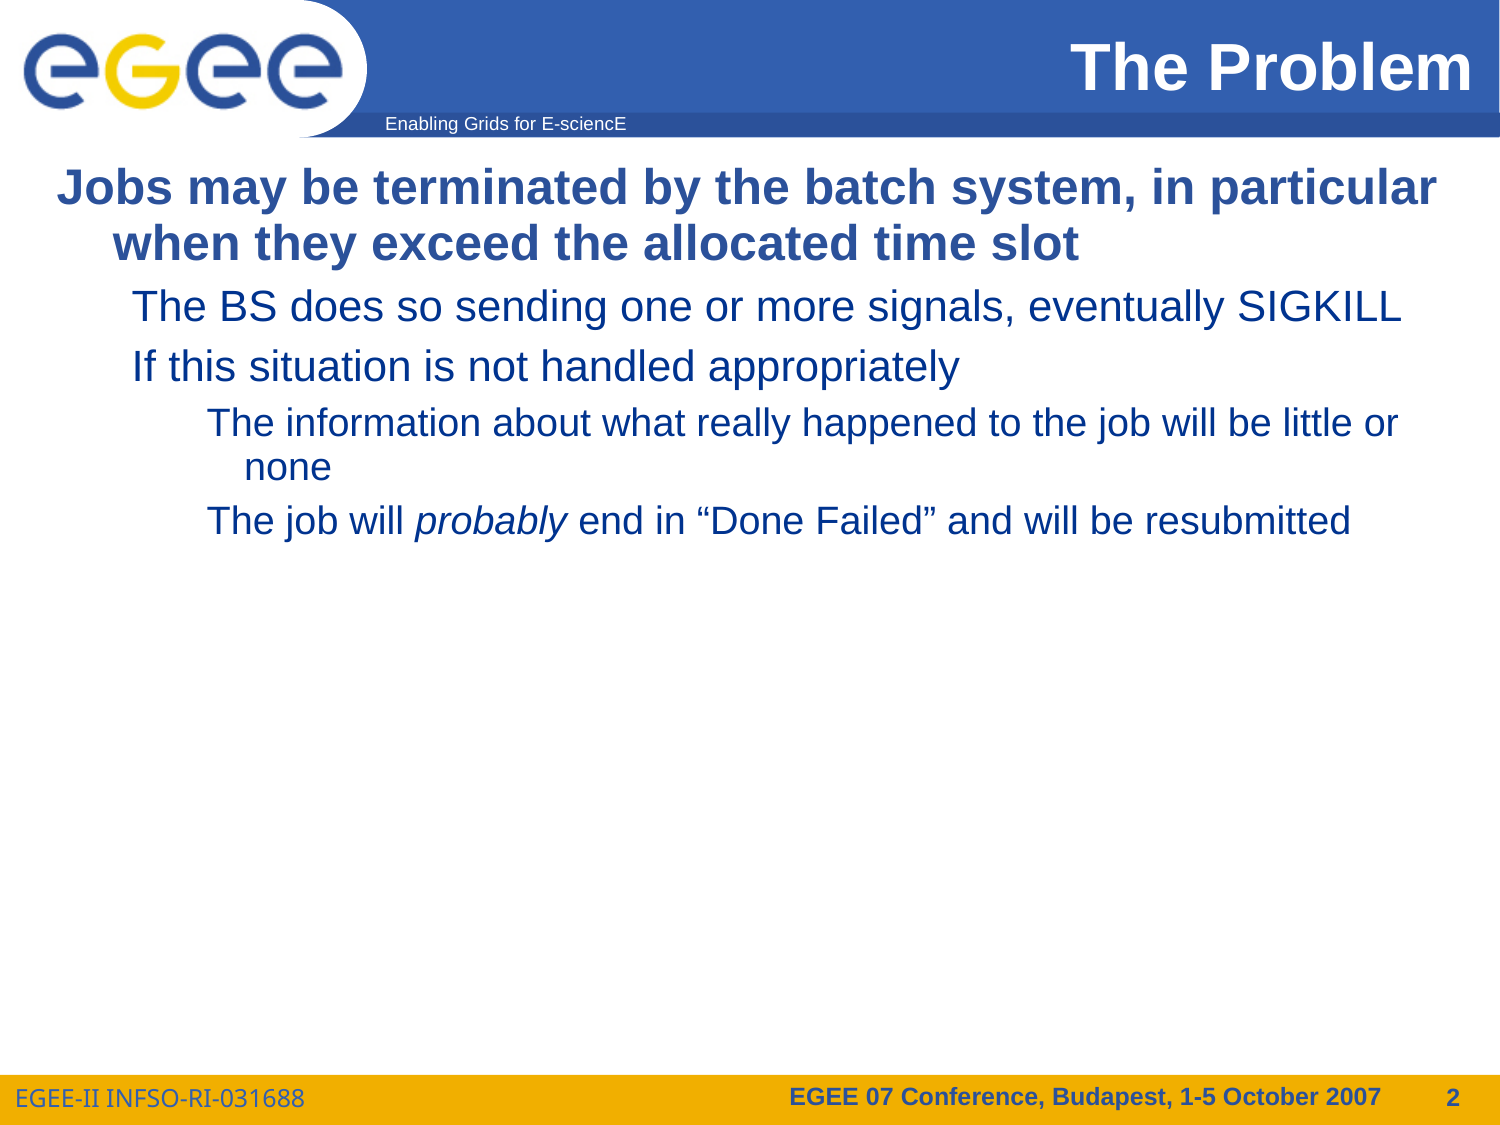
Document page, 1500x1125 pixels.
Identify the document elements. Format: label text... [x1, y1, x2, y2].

picture [18, 30, 349, 112]
list Jobs may be terminated by the batch system, in particular when they exceed the allocated time slot The BS does so sending one or more signals, eventually SIGKILL If this situation is not handled appropriately The information about what really happened to the job will be little or none The job will probably end in “Done Failed” and will be resubmitted [56, 159, 1466, 1036]
title The Problem [369, 16, 1475, 118]
